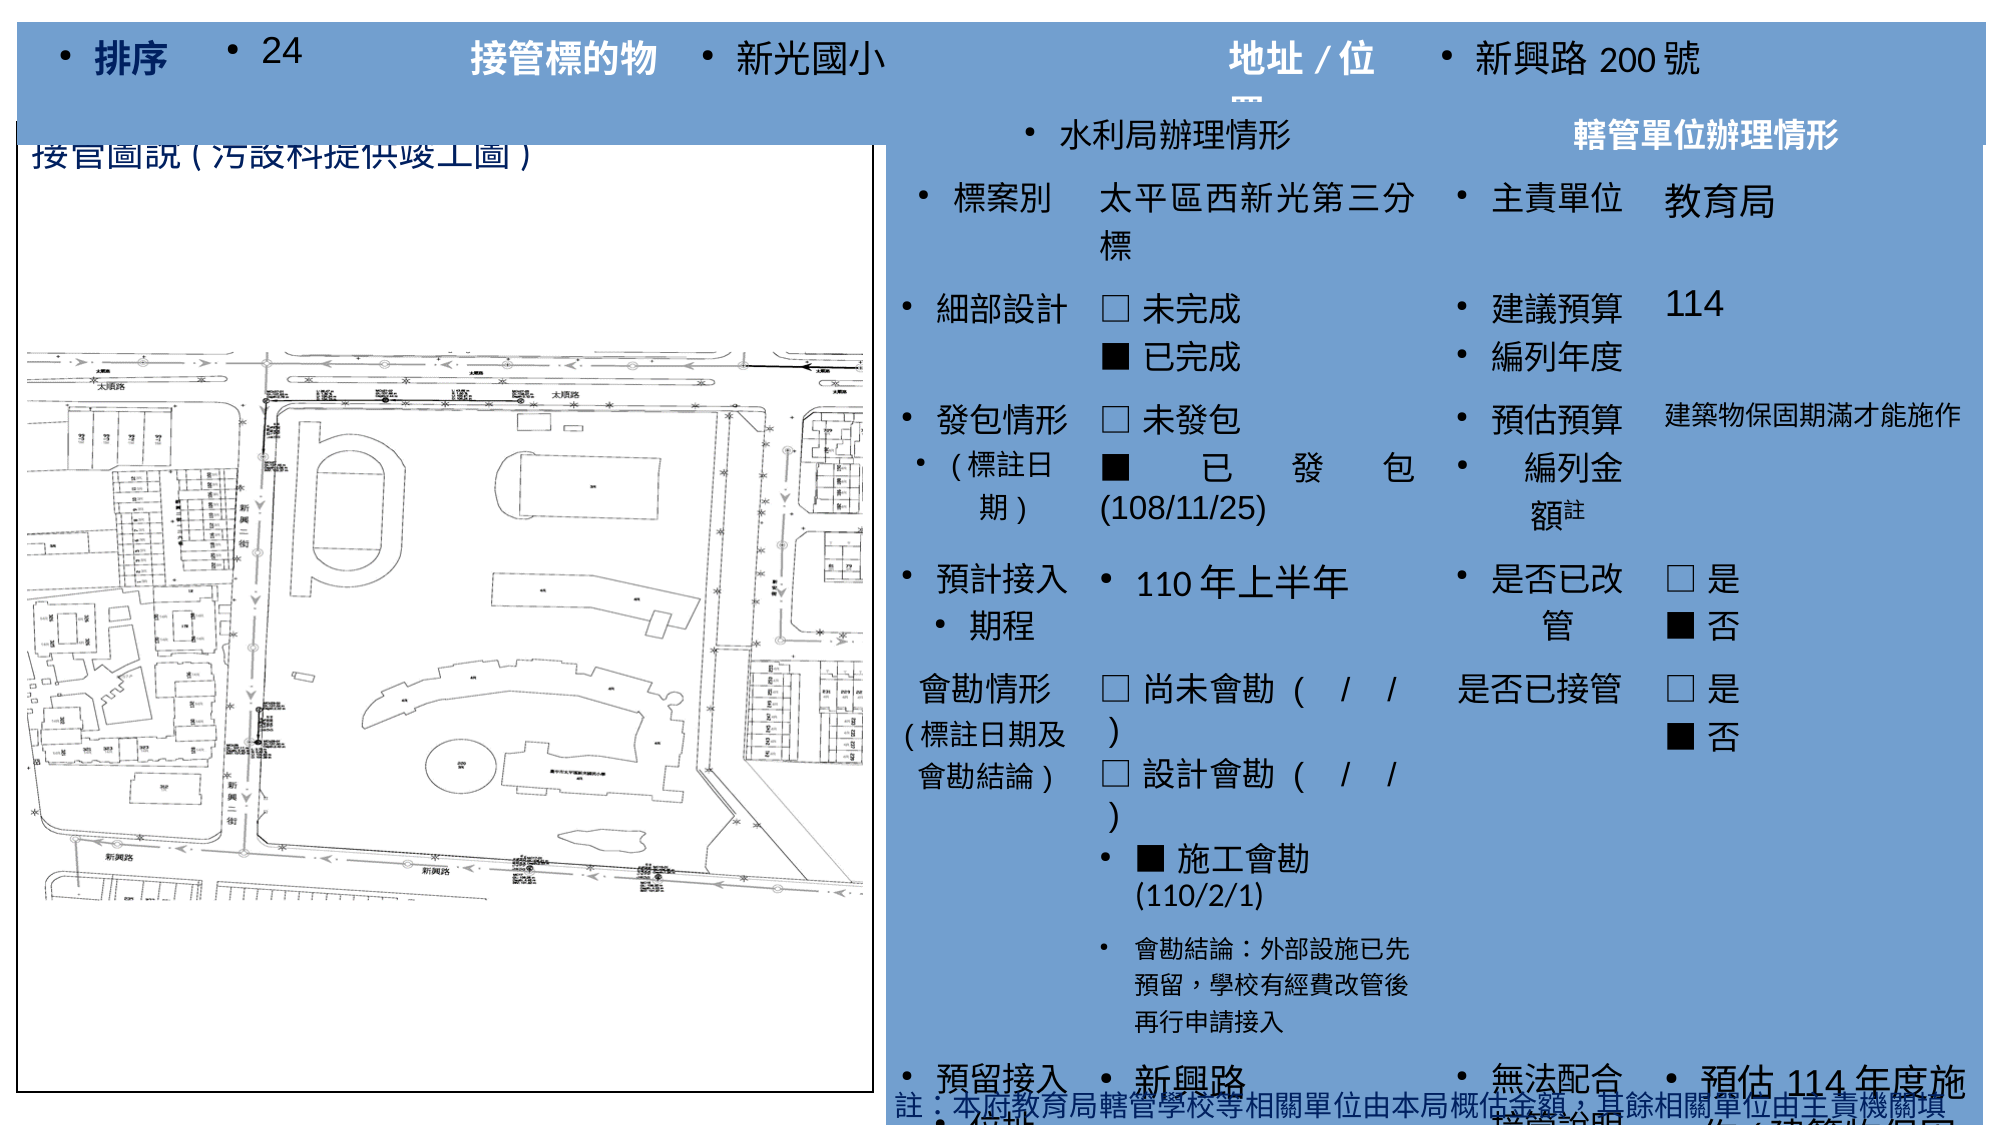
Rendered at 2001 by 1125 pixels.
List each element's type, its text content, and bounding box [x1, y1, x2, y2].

text_box 註：本府教育局轄管學校等相關單位由本局概估金額，其餘相關單位由主責機關填寫 [879, 1080, 1991, 1120]
table_cell 發包情形 (標註日期) [886, 386, 1085, 545]
text_box 接管圖說(污設科提供竣工圖) [17, 145, 873, 1092]
table_cell 預留接入 位址 [978, 1120, 1008, 1125]
table_cell 標案別 [886, 165, 1085, 275]
table_cell □是 ■否 [1650, 656, 1983, 1046]
picture [27, 346, 863, 906]
table_header 24 [211, 22, 442, 145]
text_box 接管圖說(污設科提供竣工圖) [479, 145, 505, 165]
table_cell 會勘結論：外部設施已先預留，學校有經費改管後再行申請接入 [1085, 922, 1430, 1046]
table_cell □未完成 ■已完成 [1085, 275, 1430, 386]
table_cell 建議預算 編列年度 [1430, 275, 1650, 386]
table_cell 預留接入 位址 [886, 1120, 937, 1125]
table_cell 無法配合接管說明 [1430, 1046, 1650, 1080]
table_cell 預留接入 位址 [946, 1066, 958, 1080]
table_cell 無法配合接管說明 [1430, 1120, 1497, 1125]
table_header 水利局辦理情形 [886, 102, 1430, 165]
table_cell 預估114年度施作(建築物保固期滿才能施作) [1650, 1046, 1983, 1080]
table_cell 預計接入 期程 [886, 545, 1085, 656]
table_cell 太平區西新光第三分標 [1085, 165, 1430, 275]
table_header 新光國小 [686, 22, 1214, 145]
table_header 轄管單位辦理情形 [1430, 102, 1983, 165]
table_cell 110年上半年 [1085, 545, 1430, 656]
table_cell 會勘情形 (標註日期及會勘結論) [886, 656, 1085, 1046]
table_cell 細部設計 [886, 275, 1085, 386]
table_header 排序 [17, 22, 211, 145]
table_cell 新興路 [1186, 1069, 1195, 1080]
table_cell □尚未會勘 ( / / ) □設計會勘 ( / / ) ■施工會勘 (110/2/1) [1085, 656, 1430, 922]
table_cell 新興路 [1179, 1068, 1184, 1080]
table_cell 預估預算 編列金額註 [1430, 386, 1650, 545]
table_cell 新興路 [1085, 1046, 1430, 1080]
table_cell 主責單位 [1430, 165, 1650, 275]
table_header 地址/位置 [1214, 22, 1426, 102]
table_cell 預留接入 位址 [943, 1120, 974, 1125]
table_cell 新興路 [1085, 1120, 1430, 1125]
table_cell 建築物保固期滿才能施作 [1650, 386, 1983, 545]
text_box 接管圖說(污設科提供竣工圖) [112, 145, 138, 165]
table_cell 教育局 [1650, 165, 1983, 275]
table_cell 新興路 [1220, 1074, 1233, 1080]
table_cell 預留接入 位址 [1026, 1120, 1085, 1125]
table_cell 是否已接管 [1430, 656, 1650, 1046]
table_header 新興路200號 [1426, 22, 1986, 145]
table_cell □未發包 ■已發包 (108/11/25) [1085, 386, 1430, 545]
table_cell □是 ■否 [1650, 545, 1983, 656]
table_header 接管標的物 [442, 22, 686, 145]
table_cell 是否已改管 [1430, 545, 1650, 656]
table_cell 預留接入 位址 [886, 1046, 1085, 1080]
table_cell 114 [1650, 275, 1983, 386]
